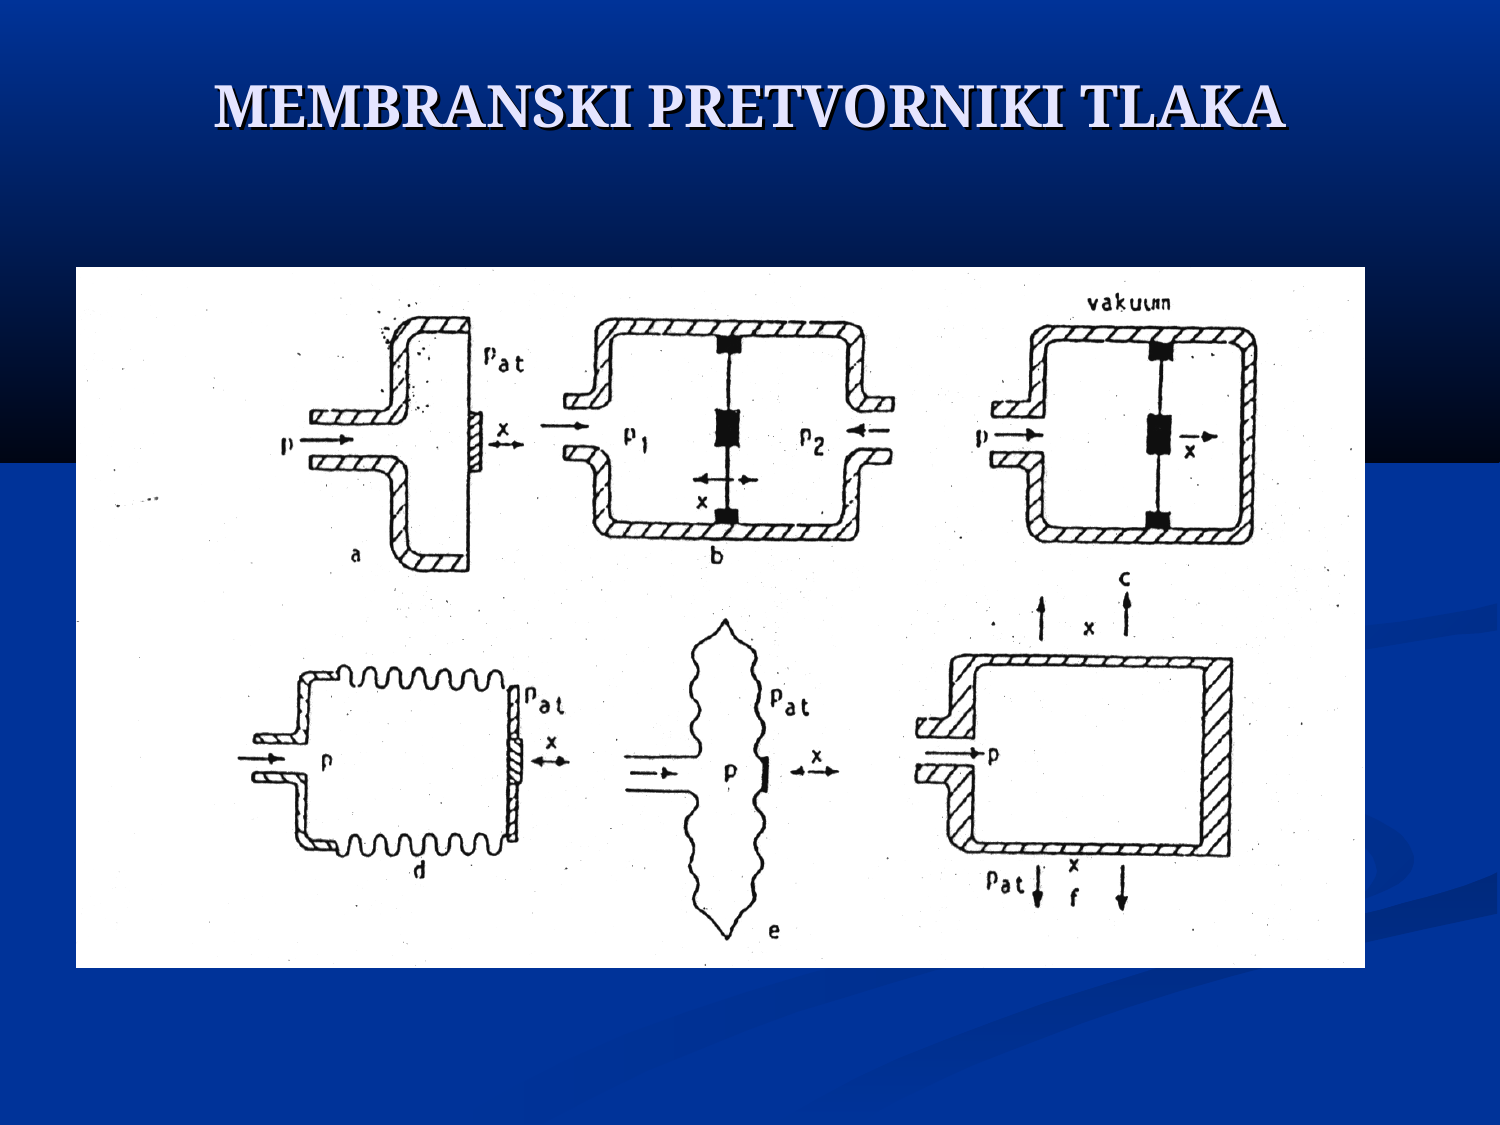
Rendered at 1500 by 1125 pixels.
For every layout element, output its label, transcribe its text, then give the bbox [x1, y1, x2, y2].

title MEMBRANSKI PRETVORNIKI TLAKA [75, 45, 1426, 233]
picture [76, 267, 1365, 968]
